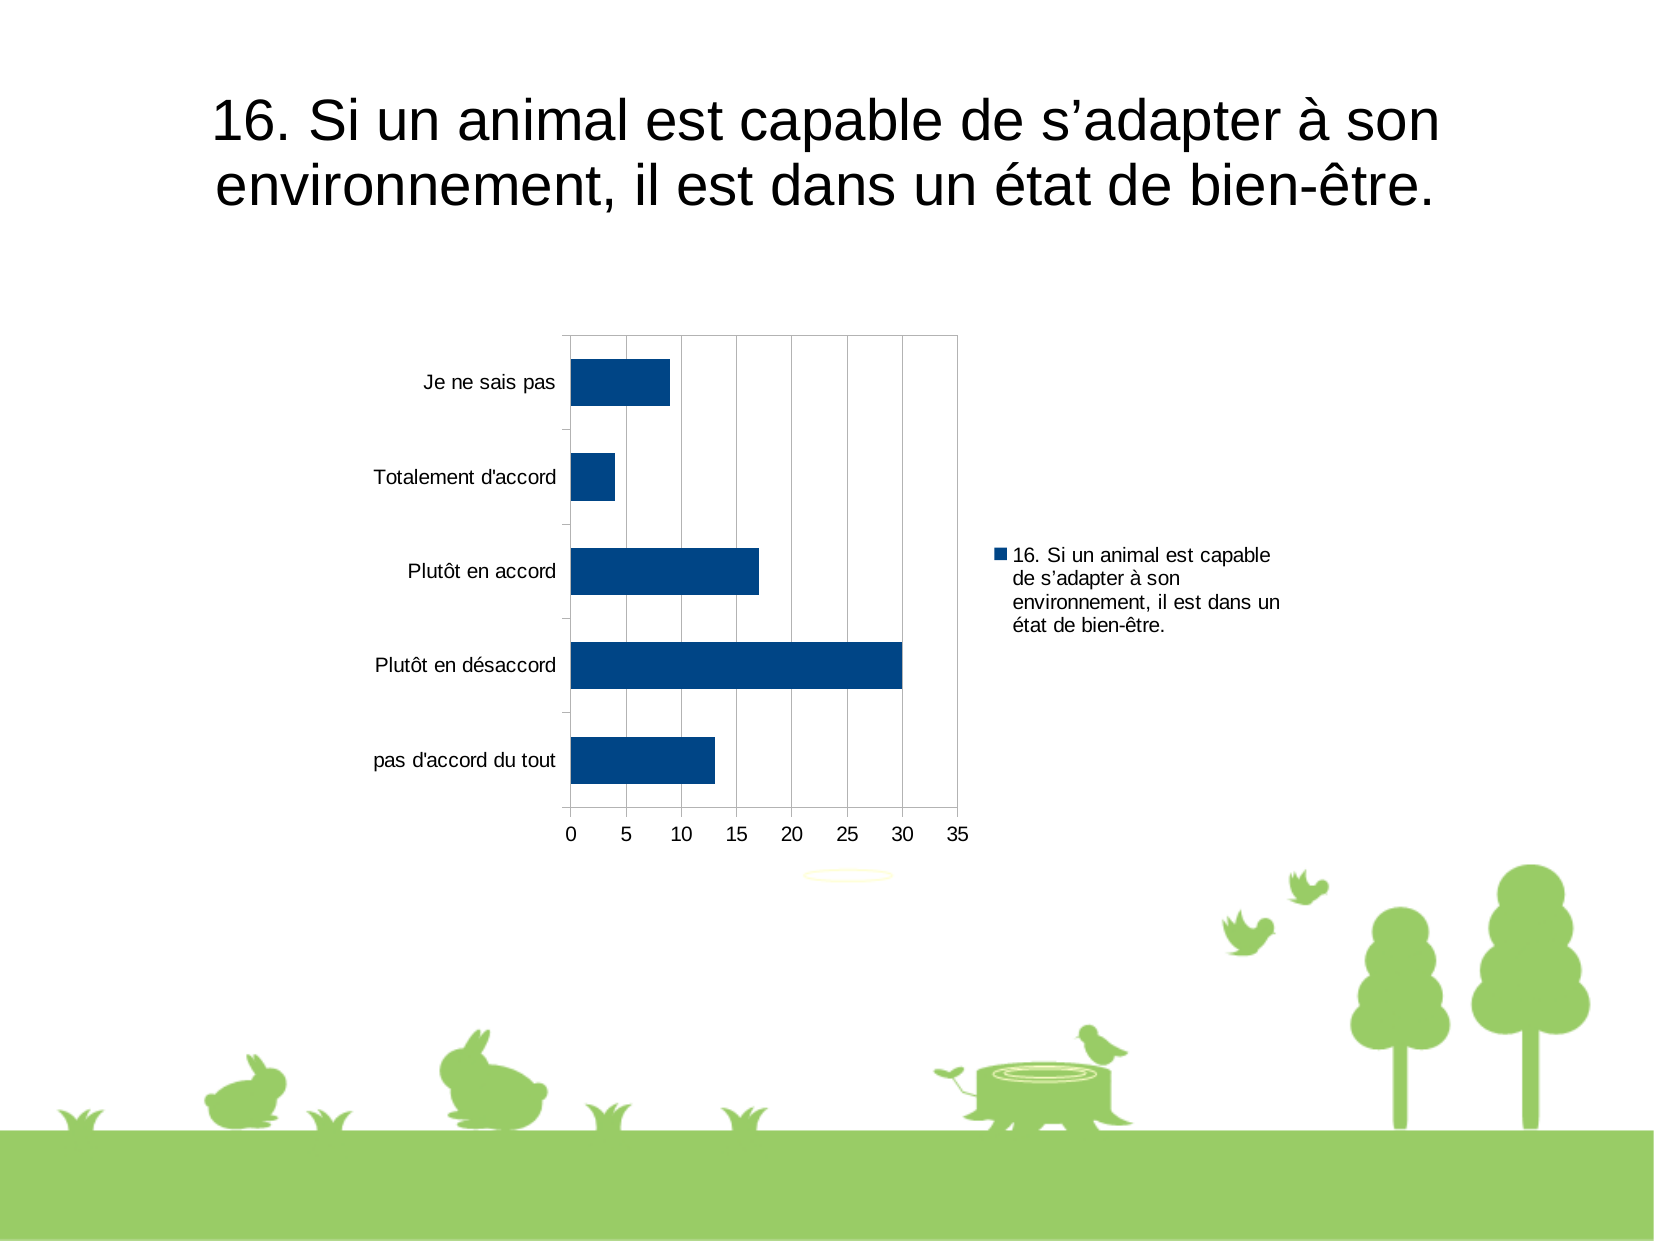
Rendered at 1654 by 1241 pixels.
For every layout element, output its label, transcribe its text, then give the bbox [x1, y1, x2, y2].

title 16. Si un animal est capable de s’adapter à son environnement, il est dans un état de bien-être. [82, 49, 1571, 257]
chart [354, 324, 1300, 857]
picture [0, 0, 1654, 1241]
